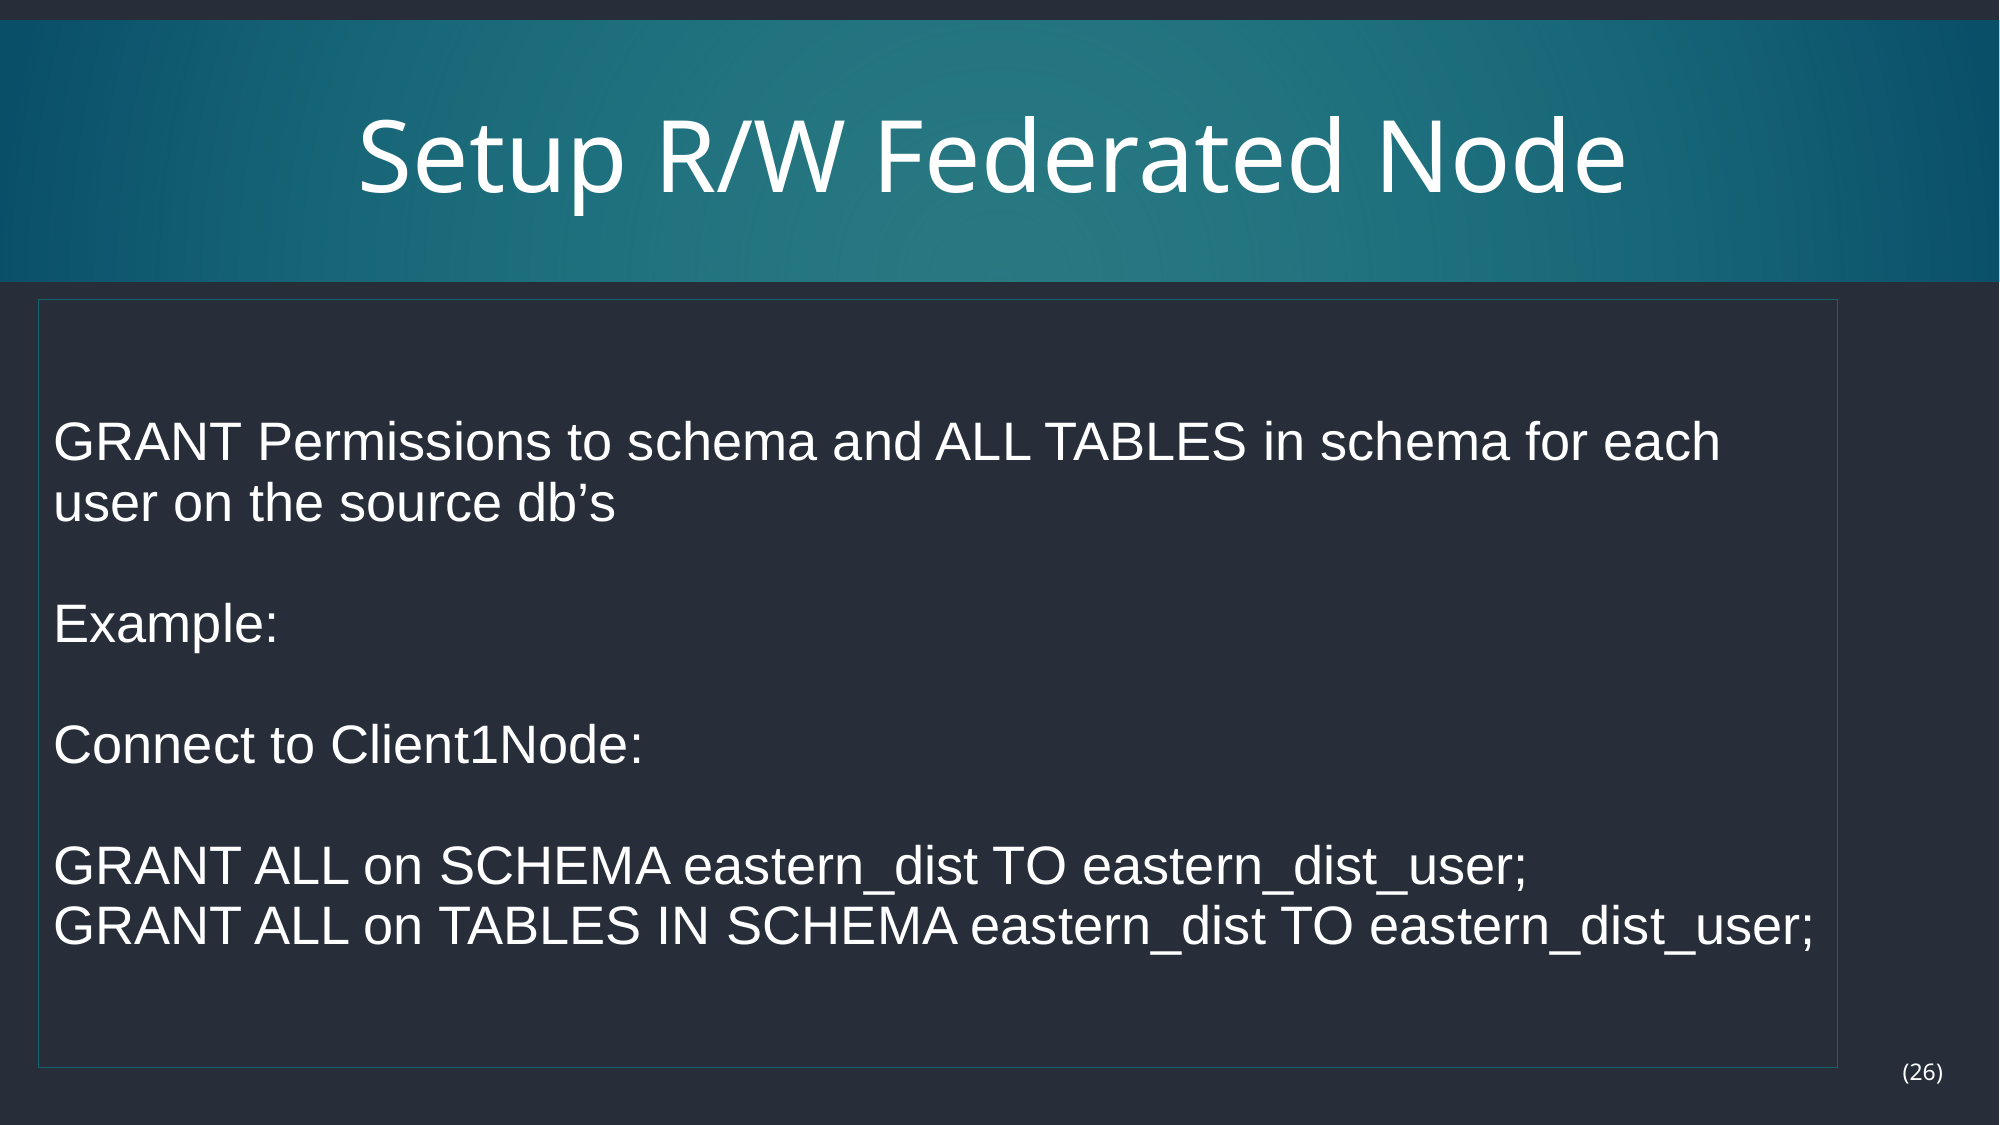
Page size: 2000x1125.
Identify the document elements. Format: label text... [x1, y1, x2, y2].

slide_number (<number>) [1508, 1042, 1959, 1103]
text_box Setup R/W Federated Node [37, 85, 1950, 220]
text_box GRANT Permissions to schema and ALL TABLES in schema for each user on the source db’s Example: Connect to Client1Node: GRANT ALL on SCHEMA eastern_dist TO eastern_dist_user; GRANT ALL on TABLES IN SCHEMA eastern_dist TO eastern_dist_user; [38, 299, 1838, 1068]
text_box [0, 20, 2000, 282]
